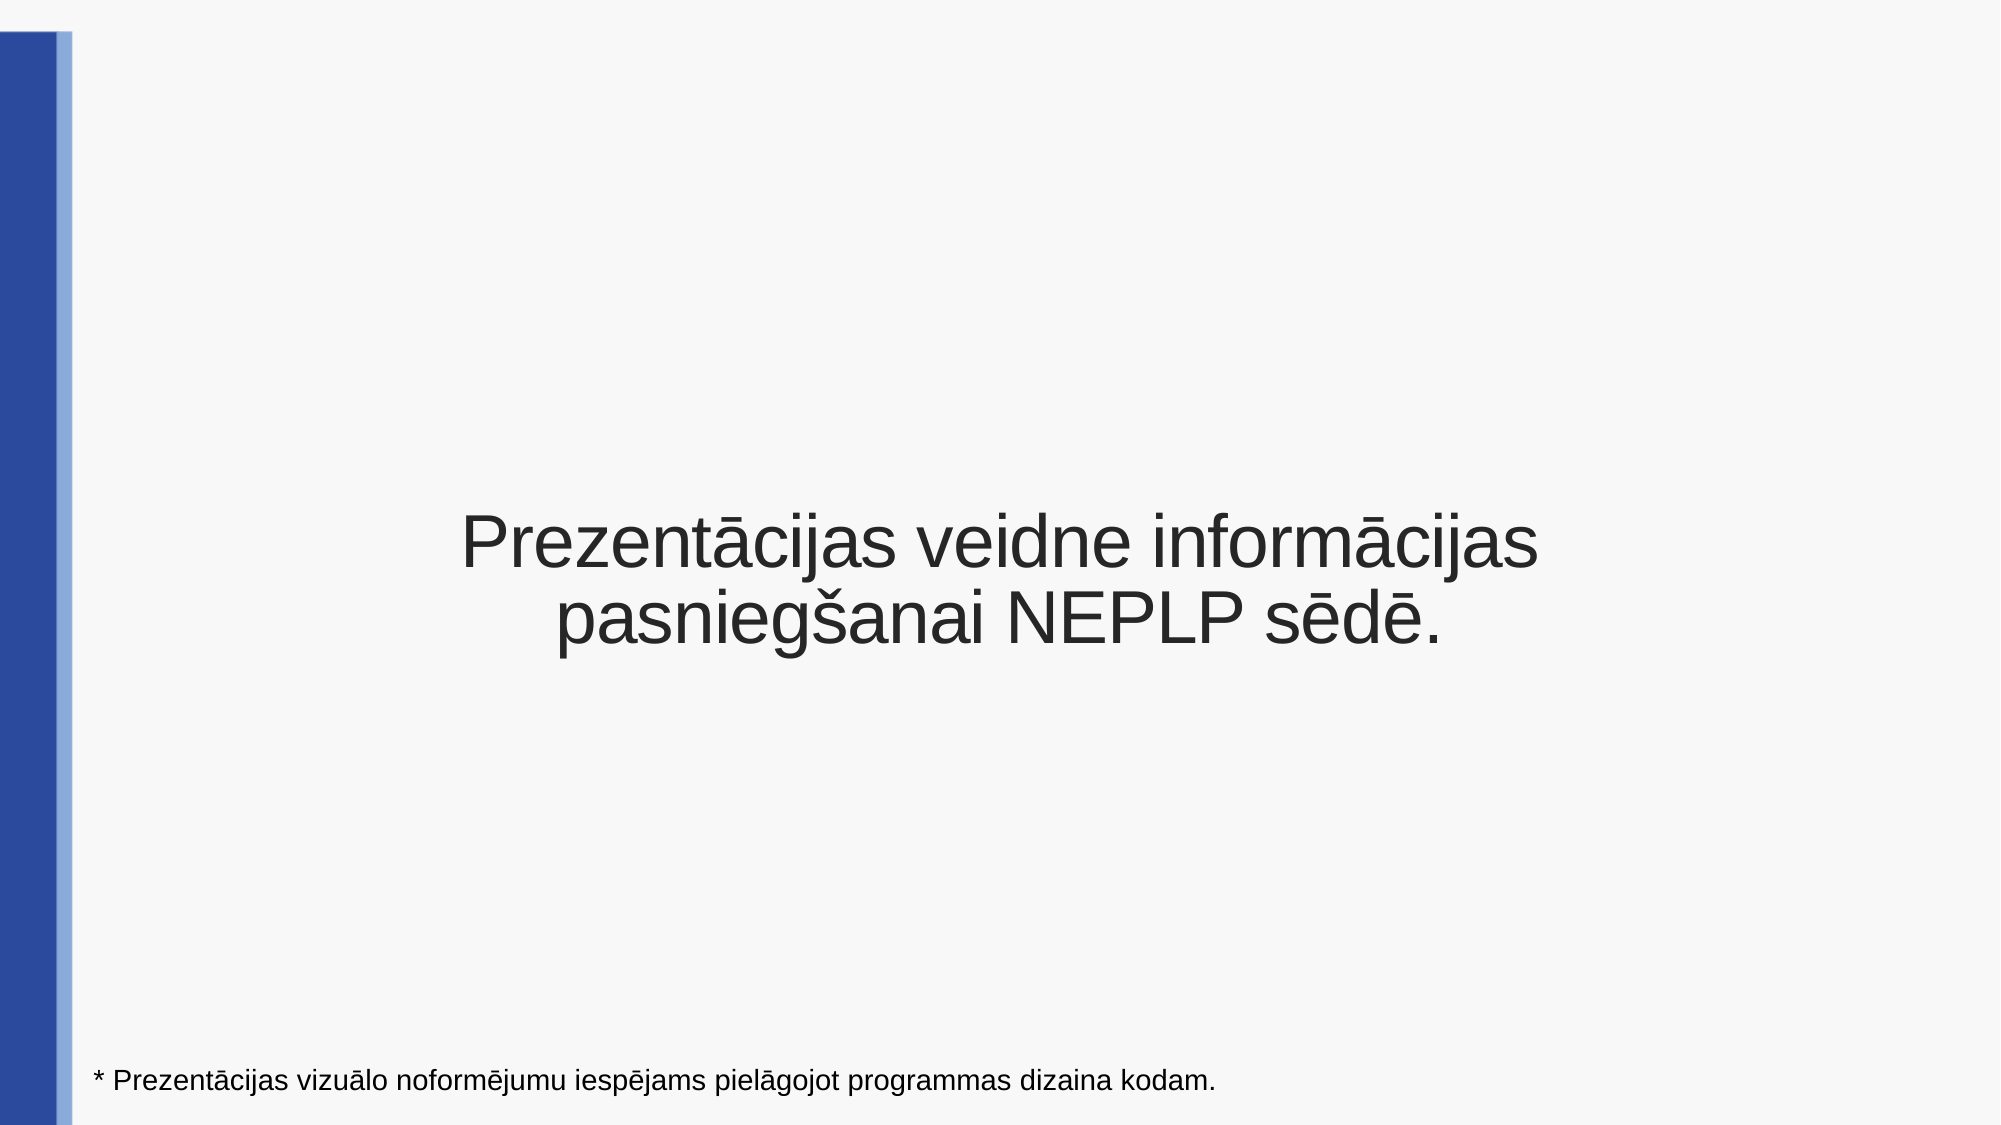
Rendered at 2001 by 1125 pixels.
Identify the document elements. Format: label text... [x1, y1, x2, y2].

title Prezentācijas veidne informācijas pasniegšanai NEPLP sēdē. [249, 481, 1750, 667]
text_box * Prezentācijas vizuālo noformējumu iespējams pielāgojot programmas dizaina kodam. [78, 1057, 2000, 1125]
